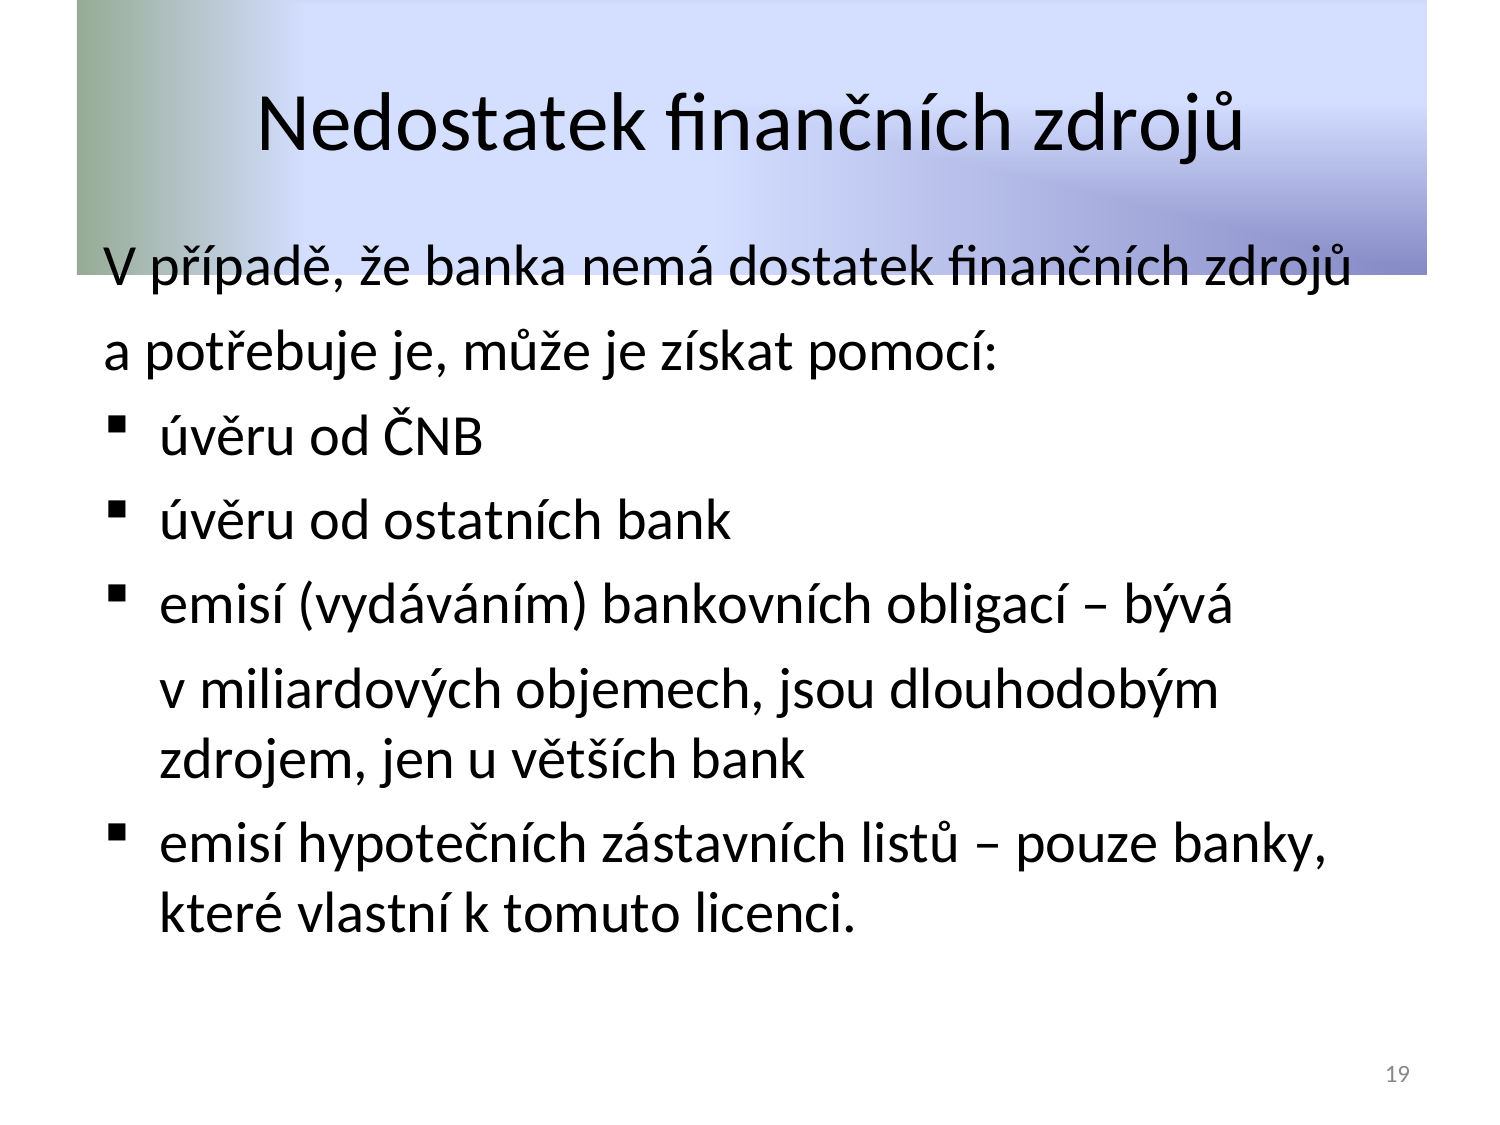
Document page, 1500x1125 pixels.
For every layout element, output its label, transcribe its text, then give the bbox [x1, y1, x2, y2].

title Nedostatek finančních zdrojů [76, 0, 1427, 276]
text_box <číslo> [1074, 1042, 1426, 1103]
list V případě, že banka nemá dostatek finančních zdrojů a potřebuje je, může je získat pomocí: úvěru od ČNB úvěru od ostatních bank emisí (vydáváním) bankovních obligací – bývá v miliardových objemech, jsou dlouhodobým zdrojem, jen u větších bank emisí hypotečních zástavních listů – pouze banky, které vlastní k tomuto licenci. [88, 220, 1439, 1037]
